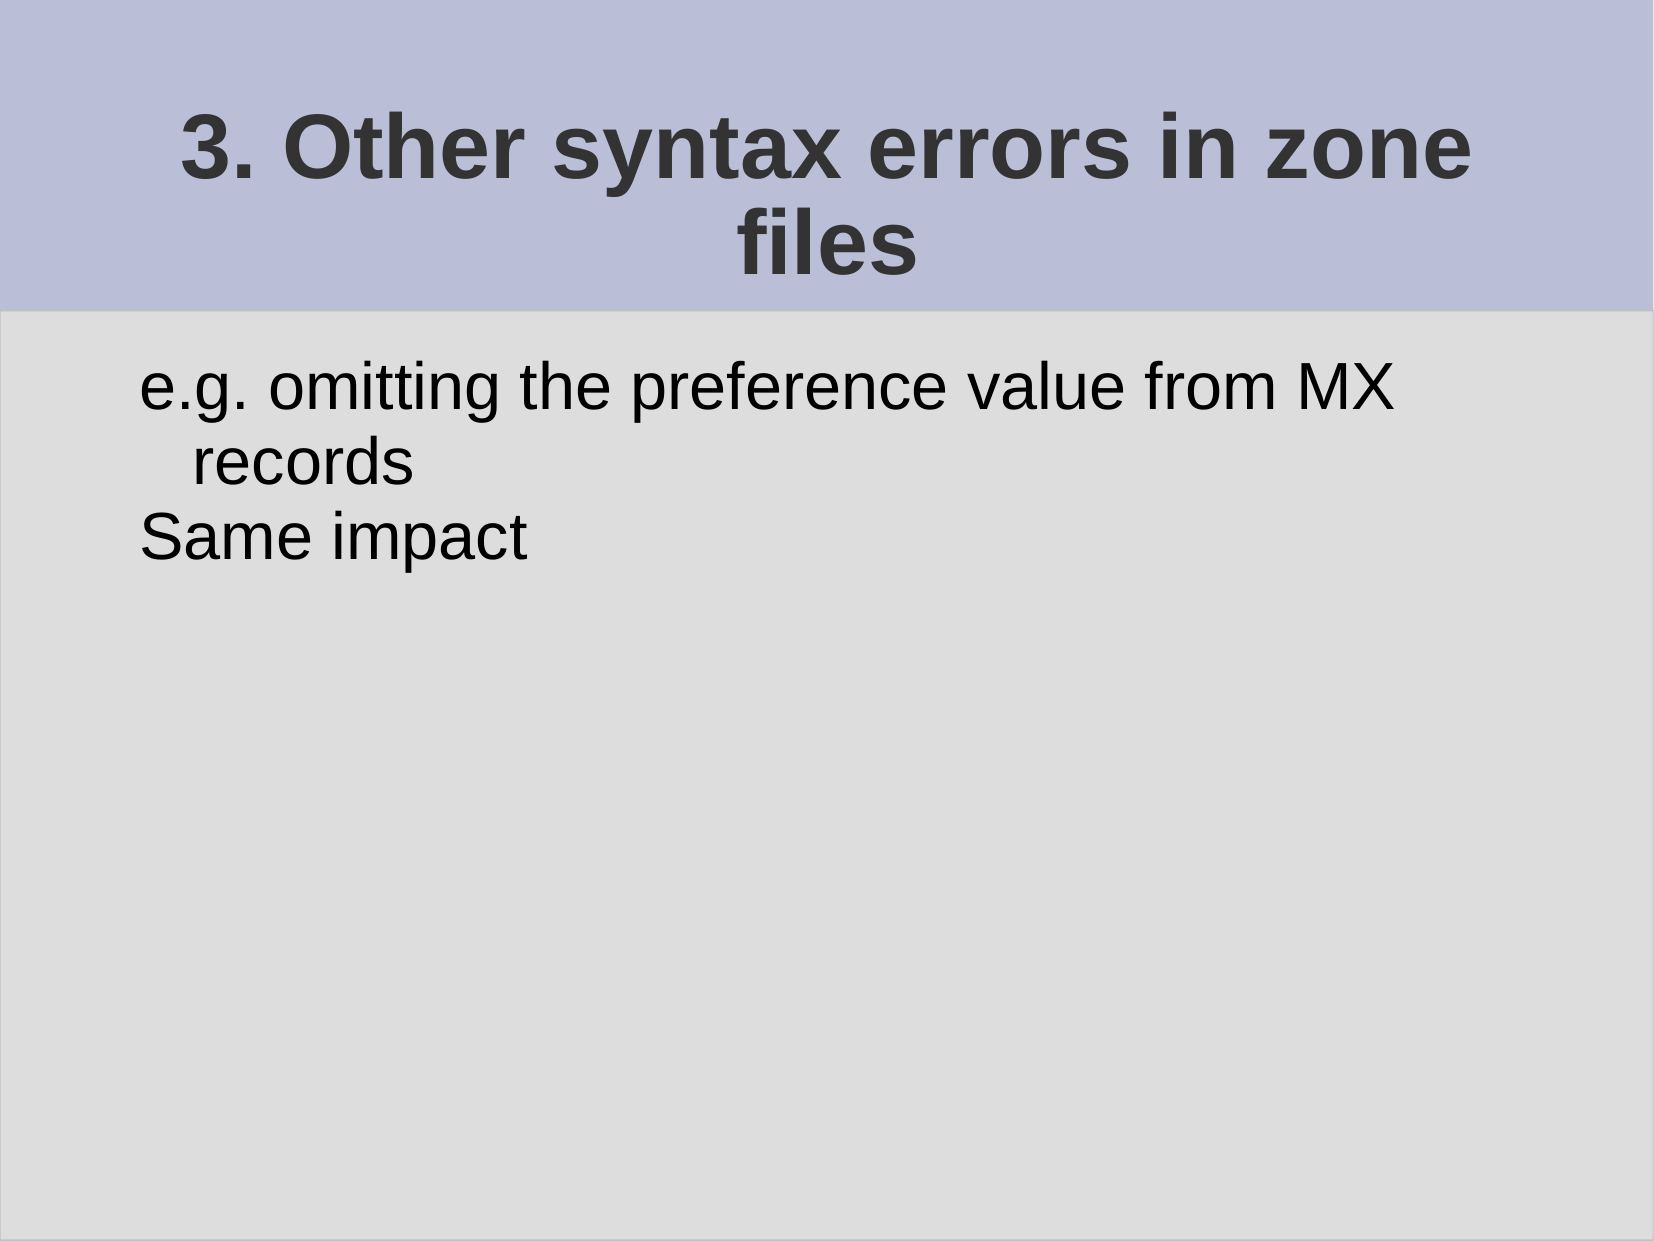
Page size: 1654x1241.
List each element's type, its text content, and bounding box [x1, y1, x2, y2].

list e.g. omitting the preference value from MX records Same impact [121, 344, 1534, 1127]
title 3. Other syntax errors in zone files [121, 89, 1534, 301]
